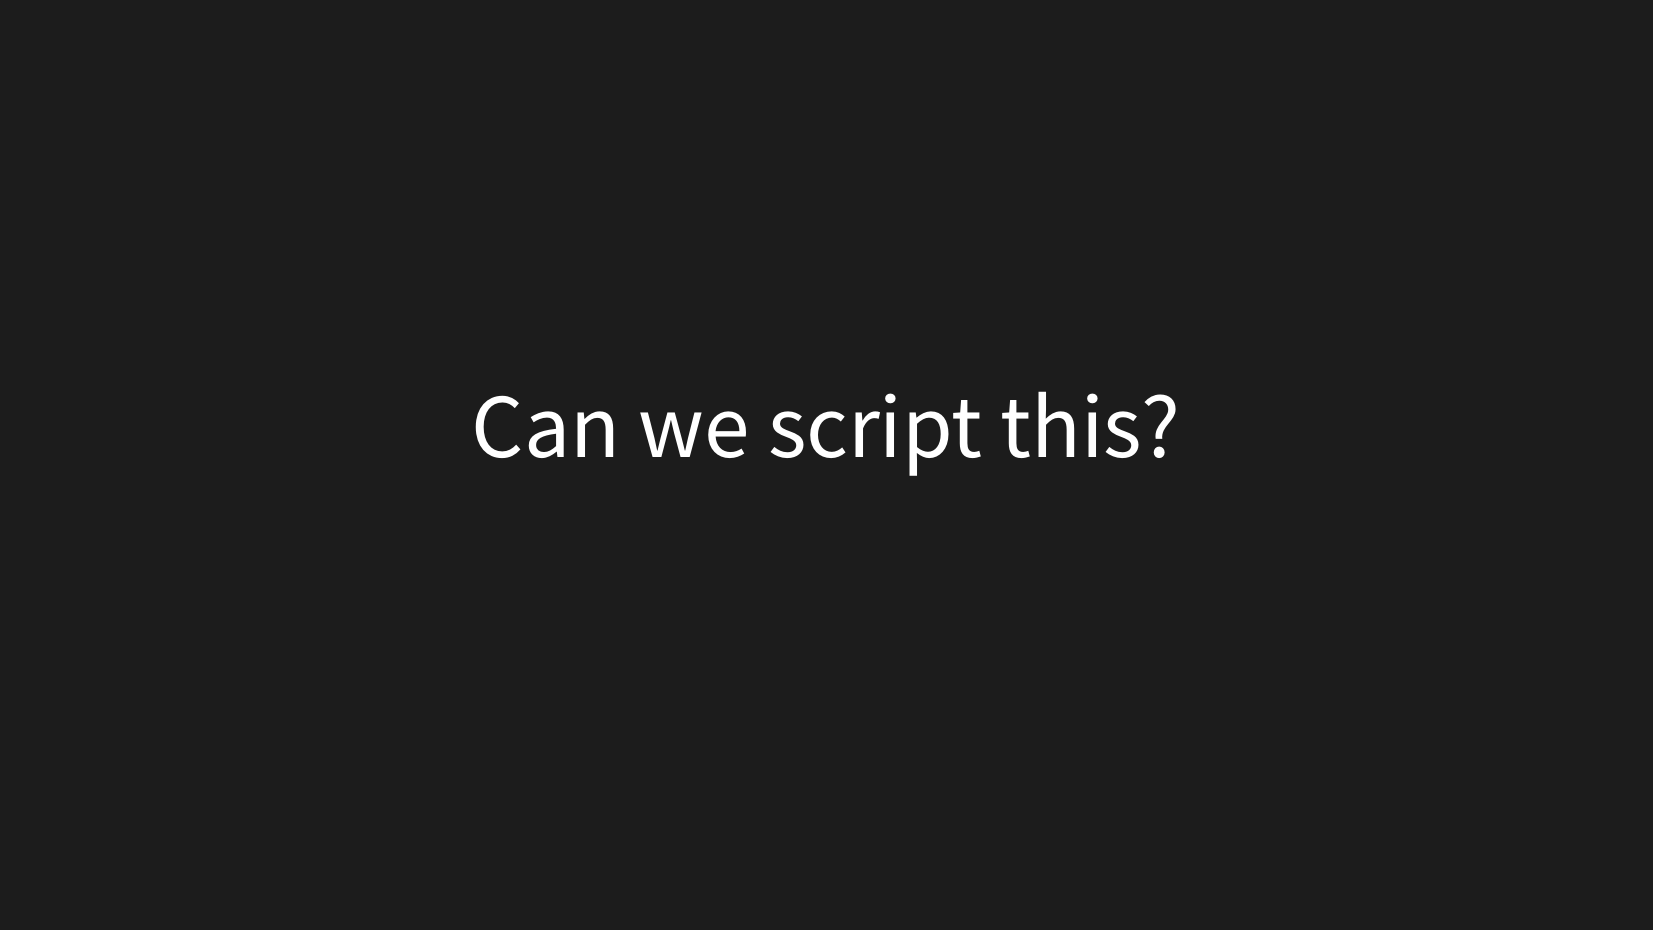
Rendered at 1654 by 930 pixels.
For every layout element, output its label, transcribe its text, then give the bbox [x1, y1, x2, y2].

title Can we script this? [0, 309, 1653, 540]
